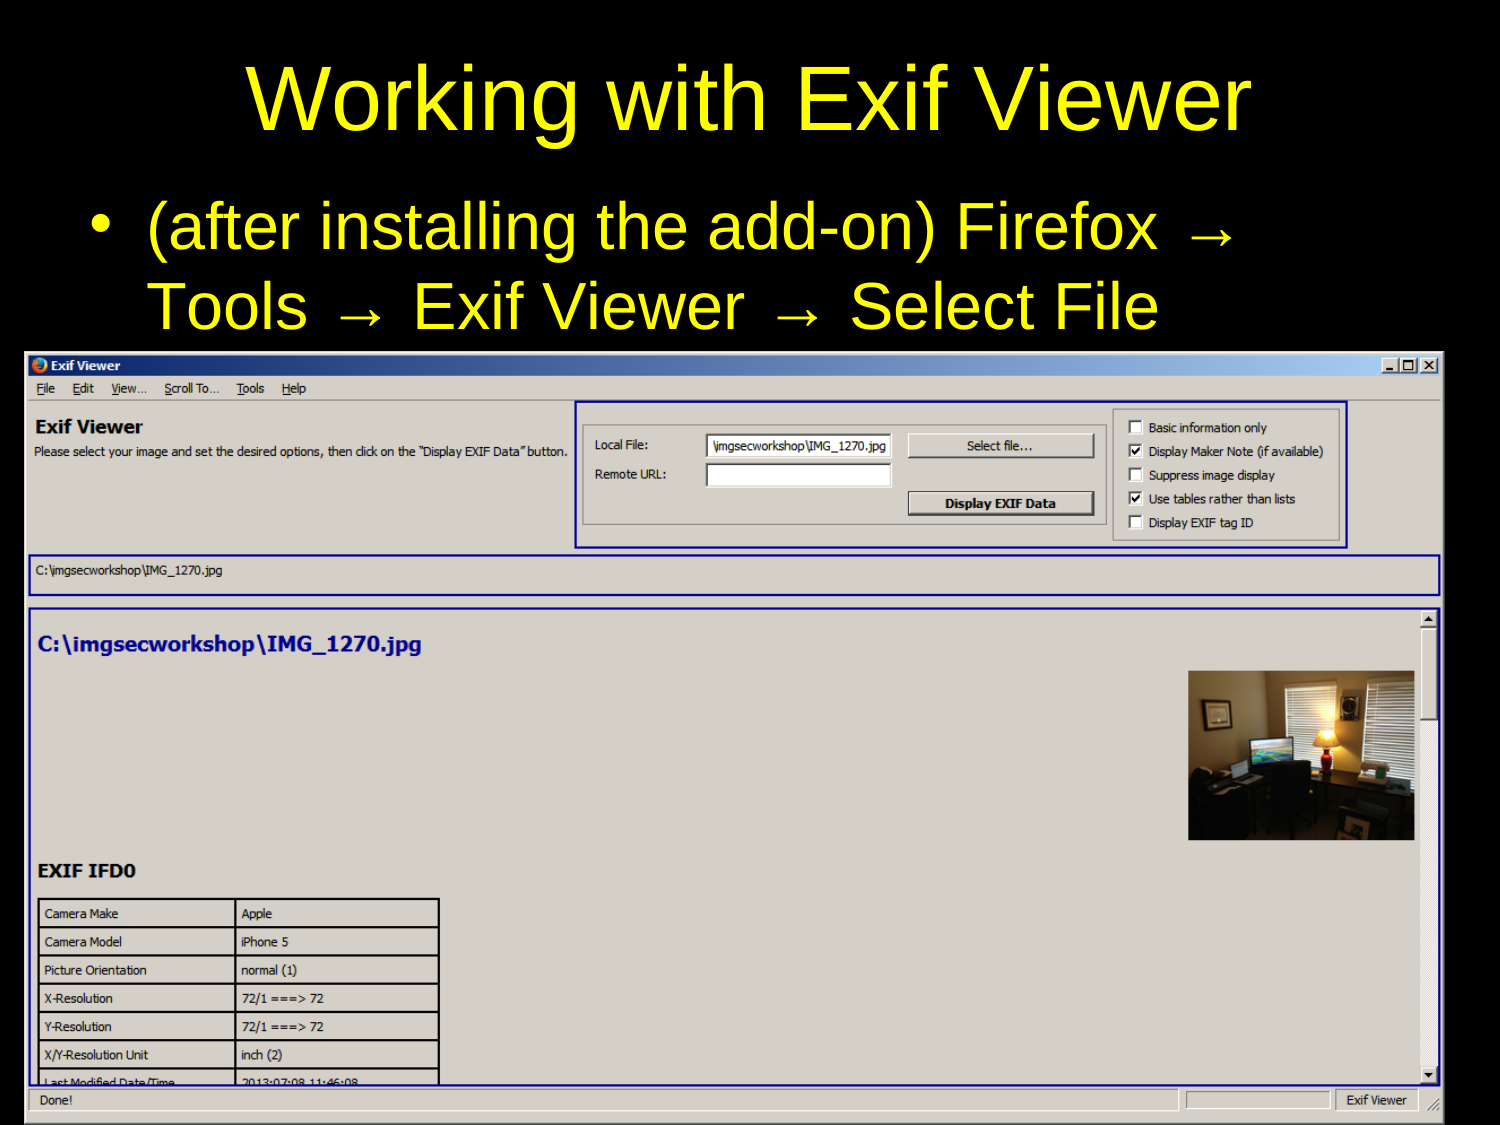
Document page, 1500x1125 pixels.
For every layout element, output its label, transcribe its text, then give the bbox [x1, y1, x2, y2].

title Working with Exif Viewer [75, 0, 1426, 174]
list (after installing the add-on) Firefox → Tools → Exif Viewer → Select File [75, 174, 1426, 351]
picture [24, 351, 1445, 1125]
